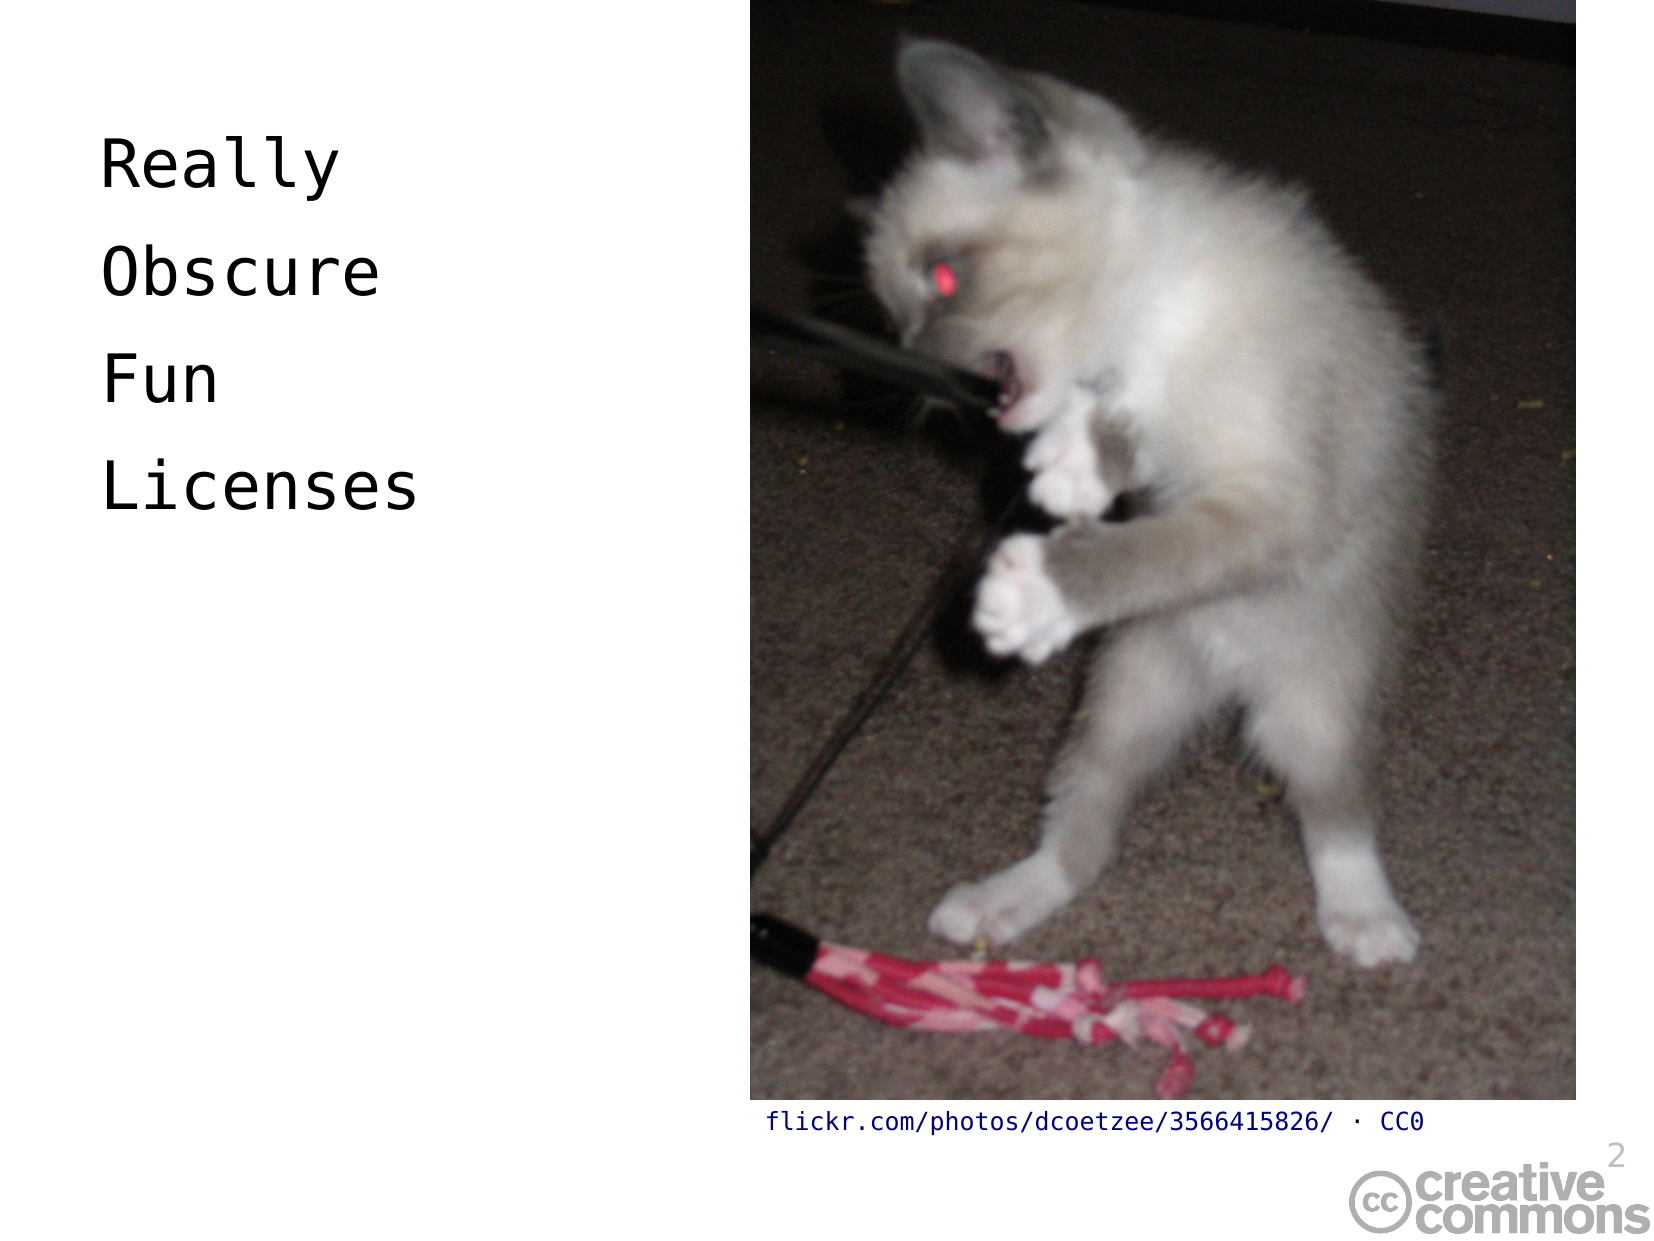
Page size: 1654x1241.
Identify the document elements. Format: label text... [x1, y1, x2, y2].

list Really Obscure Fun Licenses [82, 18, 750, 823]
text_box flickr.com/photos/dcoetzee/3566415826/ · CC0 [750, 1099, 1440, 1144]
picture [1349, 1162, 1650, 1234]
picture [750, 0, 1576, 1100]
